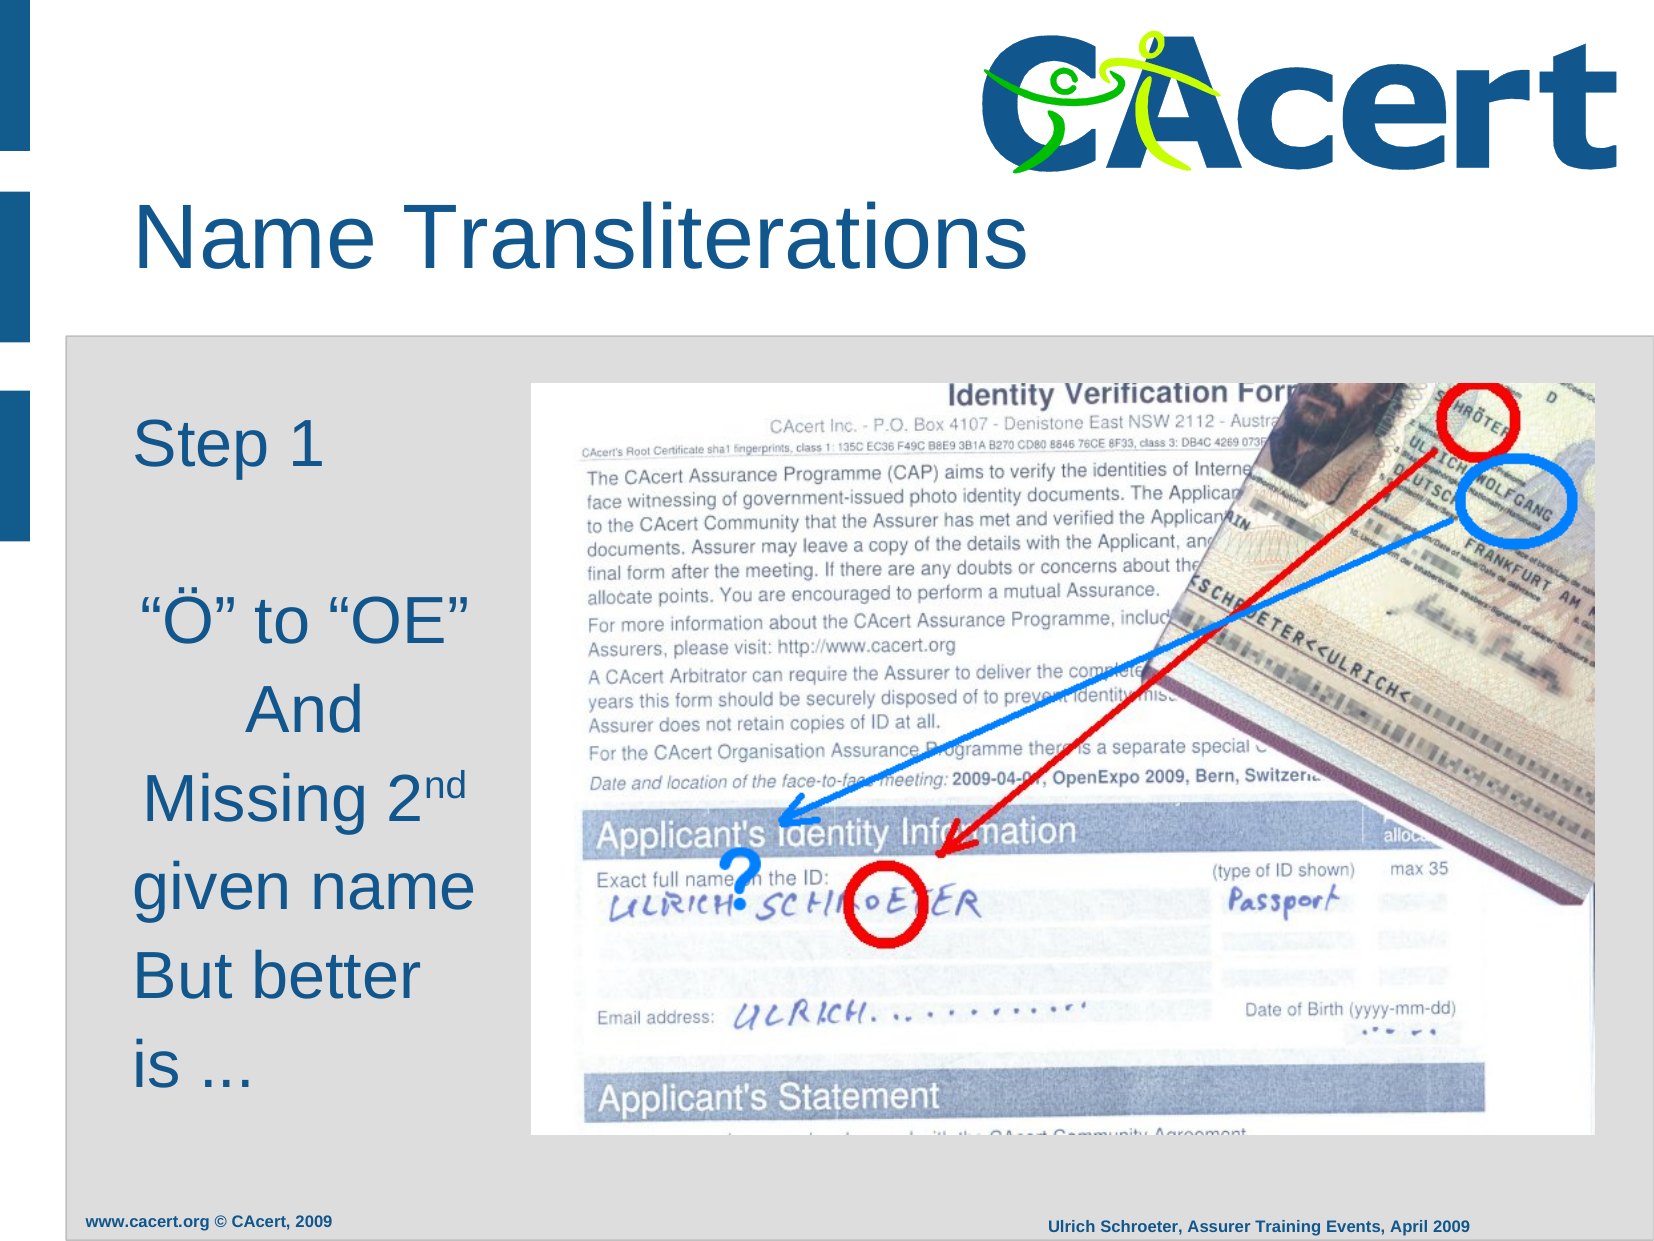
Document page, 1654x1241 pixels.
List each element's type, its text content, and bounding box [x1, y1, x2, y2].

picture [531, 383, 1595, 1135]
text_box Step 1 “Ö” to “OE” And Missing 2nd given name But better is ... [118, 384, 492, 1110]
text_box Name Transliterations [118, 177, 1046, 296]
